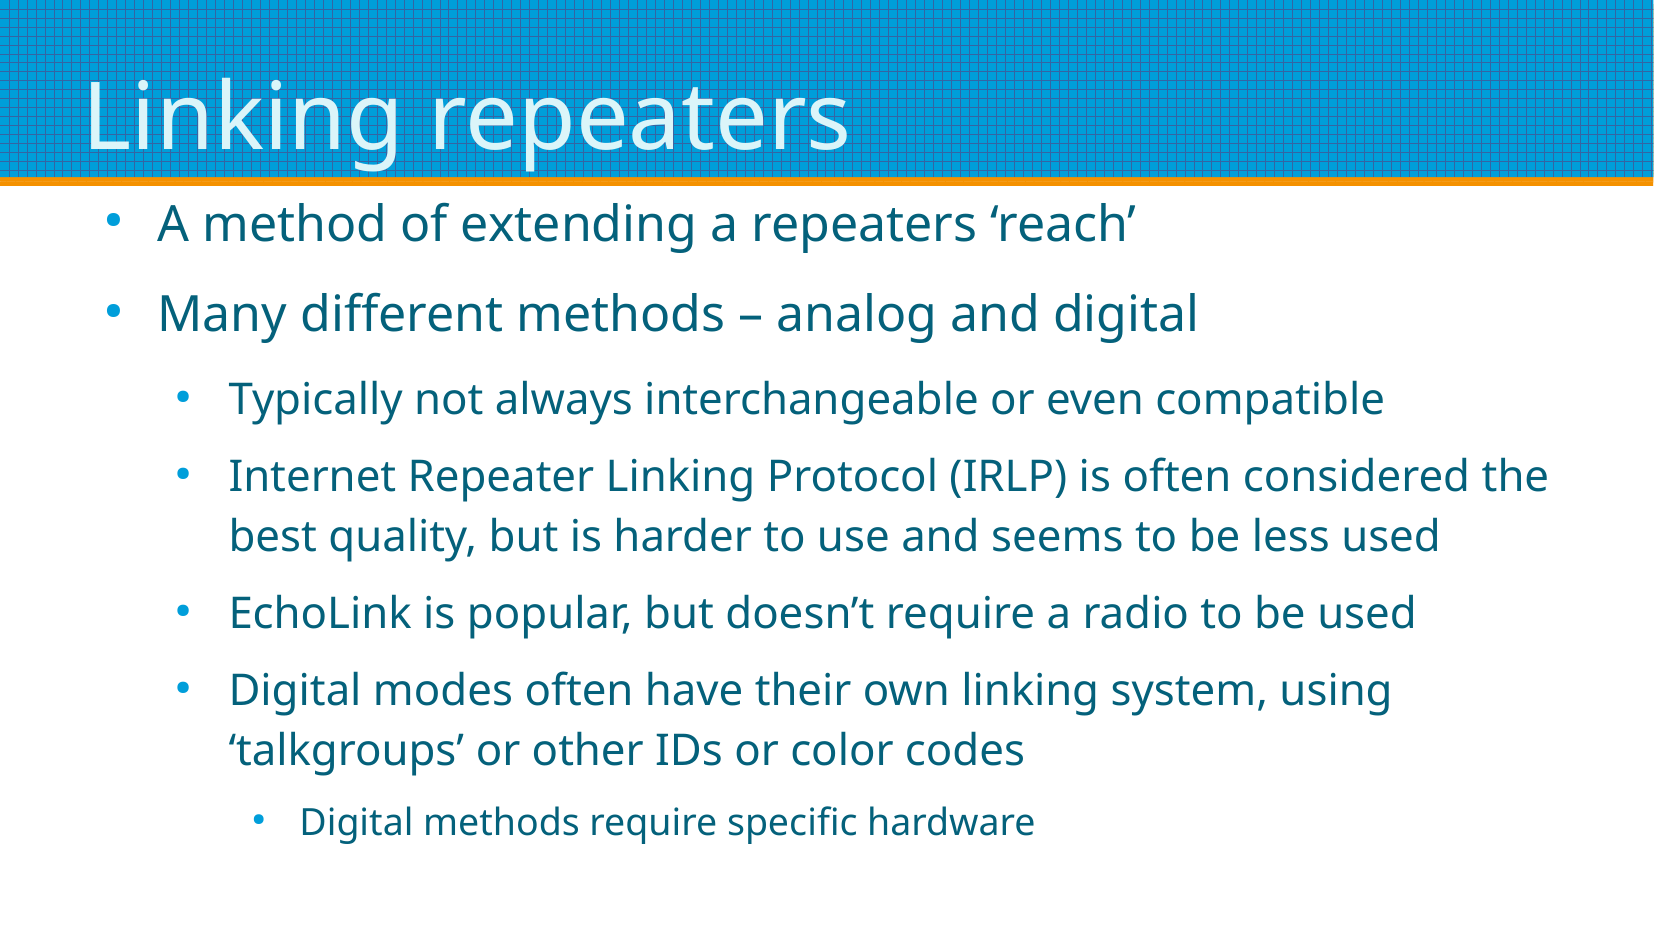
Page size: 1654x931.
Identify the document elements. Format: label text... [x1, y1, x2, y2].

title Linking repeaters [82, 14, 1571, 178]
list A method of extending a repeaters ‘reach’ Many different methods – analog and digital Typically not always interchangeable or even compatible Internet Repeater Linking Protocol (IRLP) is often considered the best quality, but is harder to use and seems to be less used EchoLink is popular, but doesn’t require a radio to be used Digital modes often have their own linking system, using ‘talkgroups’ or other IDs or color codes Digital methods require specific hardware [86, 187, 1576, 852]
